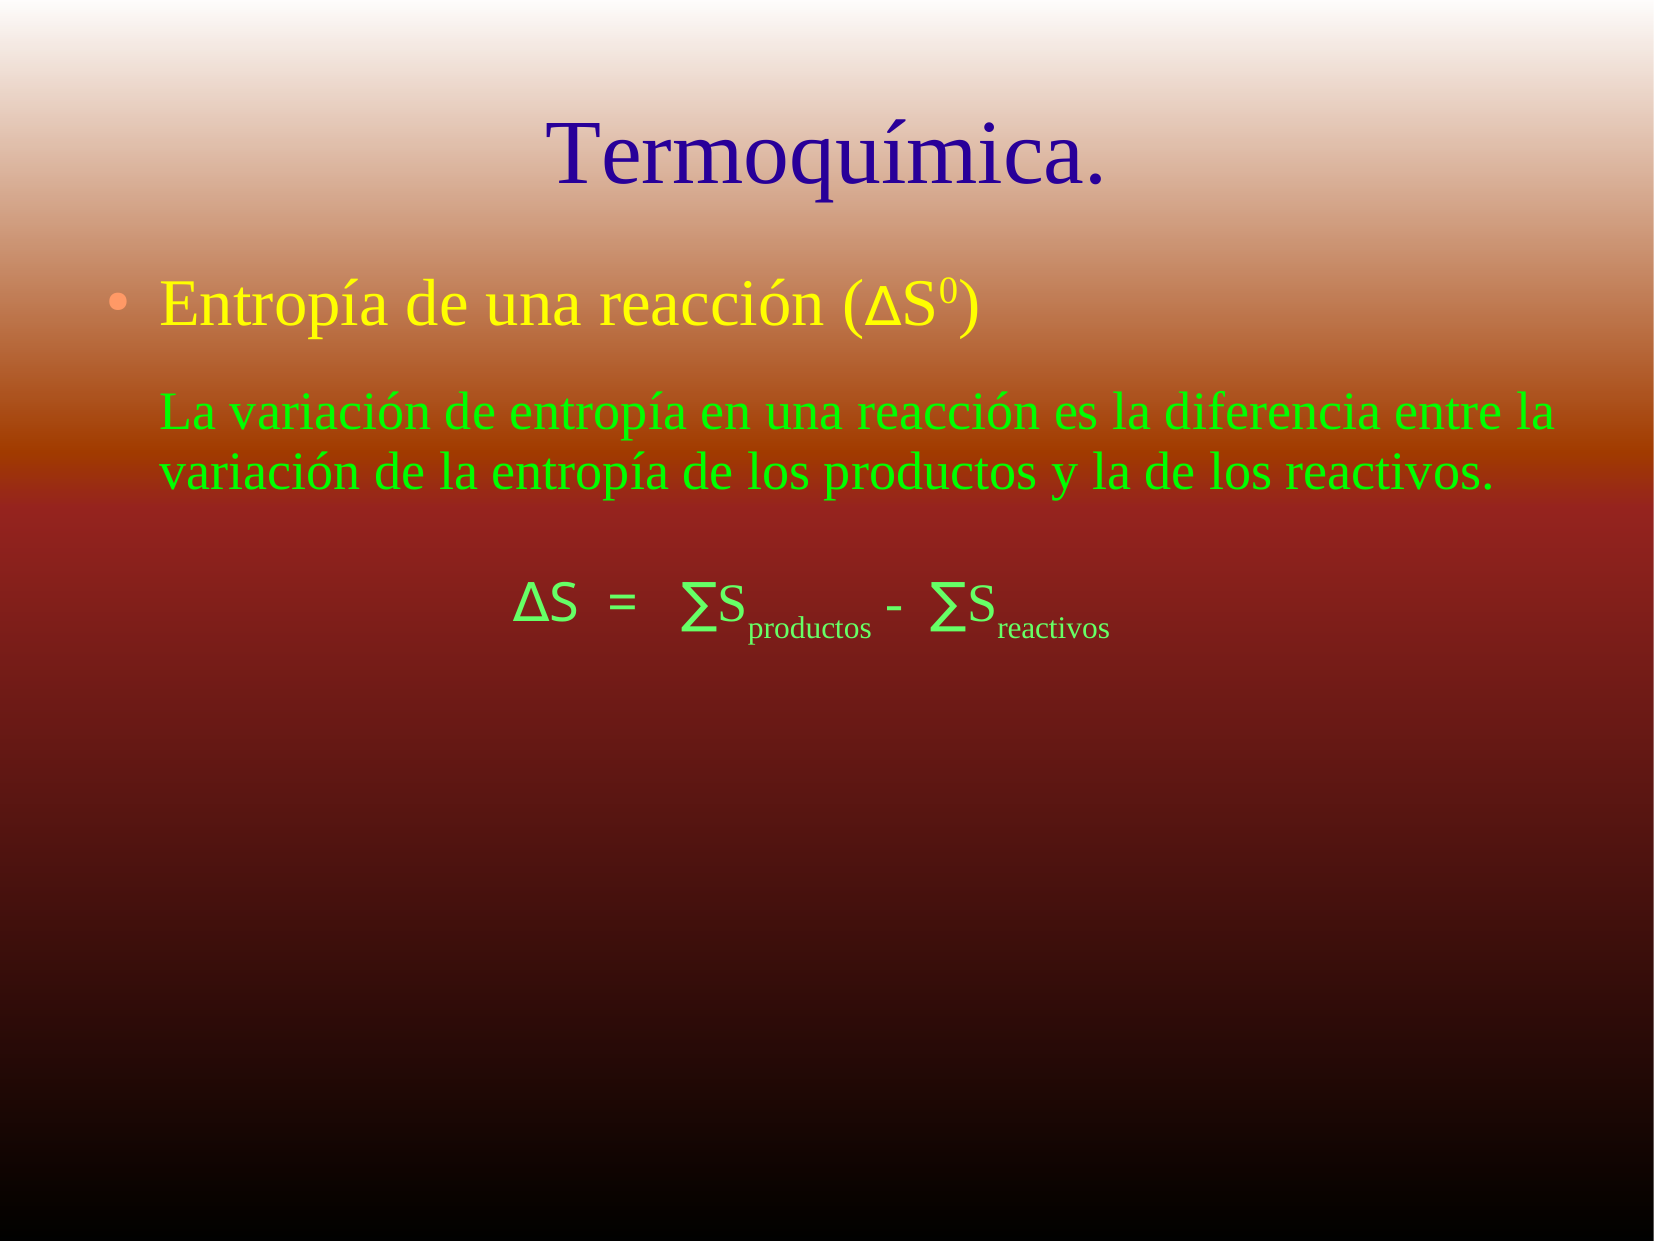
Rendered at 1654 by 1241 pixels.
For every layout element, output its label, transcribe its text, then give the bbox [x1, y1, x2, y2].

title Termoquímica. [82, 49, 1571, 257]
text_box La variación de entropía en una reacción es la diferencia entre la variación de la entropía de los productos y la de los reactivos. [88, 381, 1595, 502]
picture [0, 0, 1654, 1241]
text_box ∆S = ∑Sproductos - ∑Sreactivos [442, 563, 1241, 709]
list Entropía de una reacción (∆S0) [88, 265, 1518, 381]
